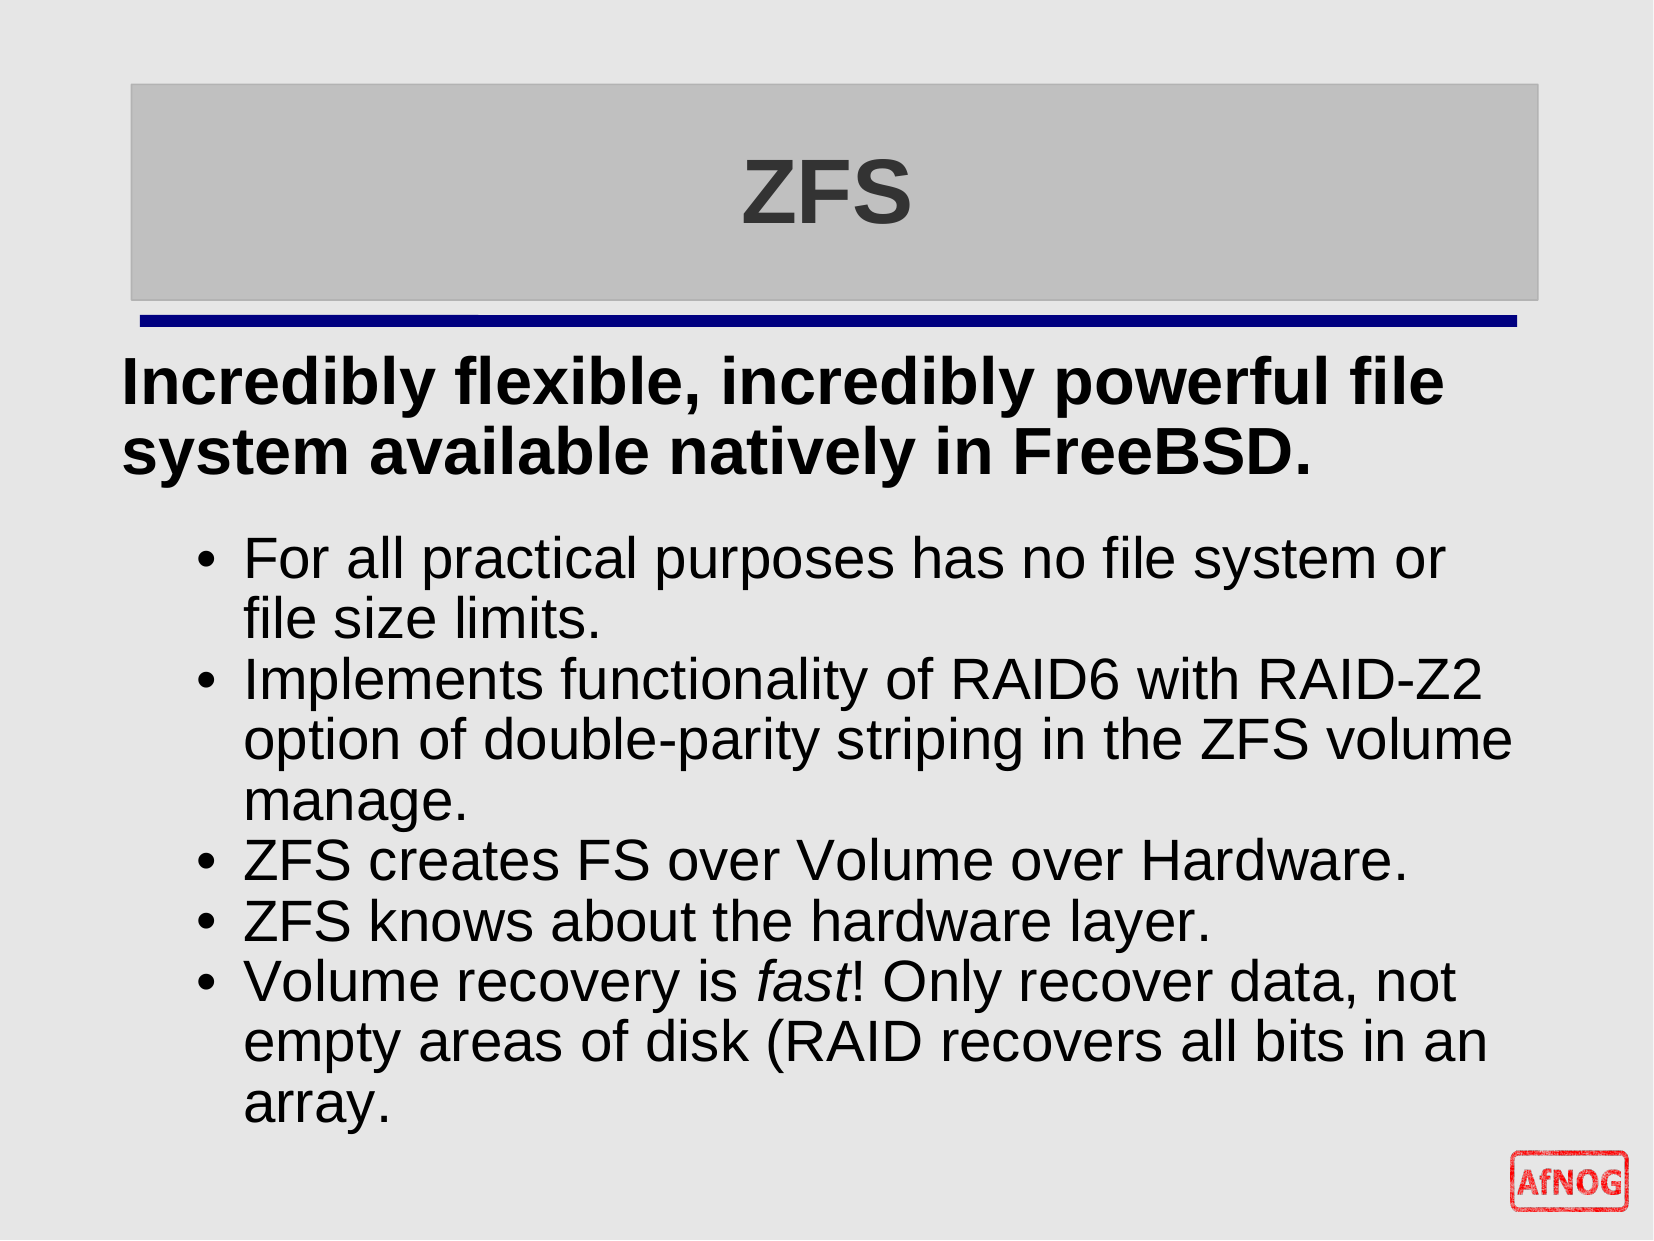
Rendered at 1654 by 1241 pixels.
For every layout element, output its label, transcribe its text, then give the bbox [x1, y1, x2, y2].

text_box ZFS [121, 91, 1534, 298]
text_box Incredibly flexible, incredibly powerful file system available natively in FreeBSD. For all practical purposes has no file system or file size limits. Implements functionality of RAID6 with RAID-Z2 option of double-parity striping in the ZFS volume manage. ZFS creates FS over Volume over Hardware. ZFS knows about the hardware layer. Volume recovery is fast! Only recover data, not empty areas of disk (RAID recovers all bits in an array. [121, 344, 1534, 1126]
picture [1510, 1150, 1629, 1212]
